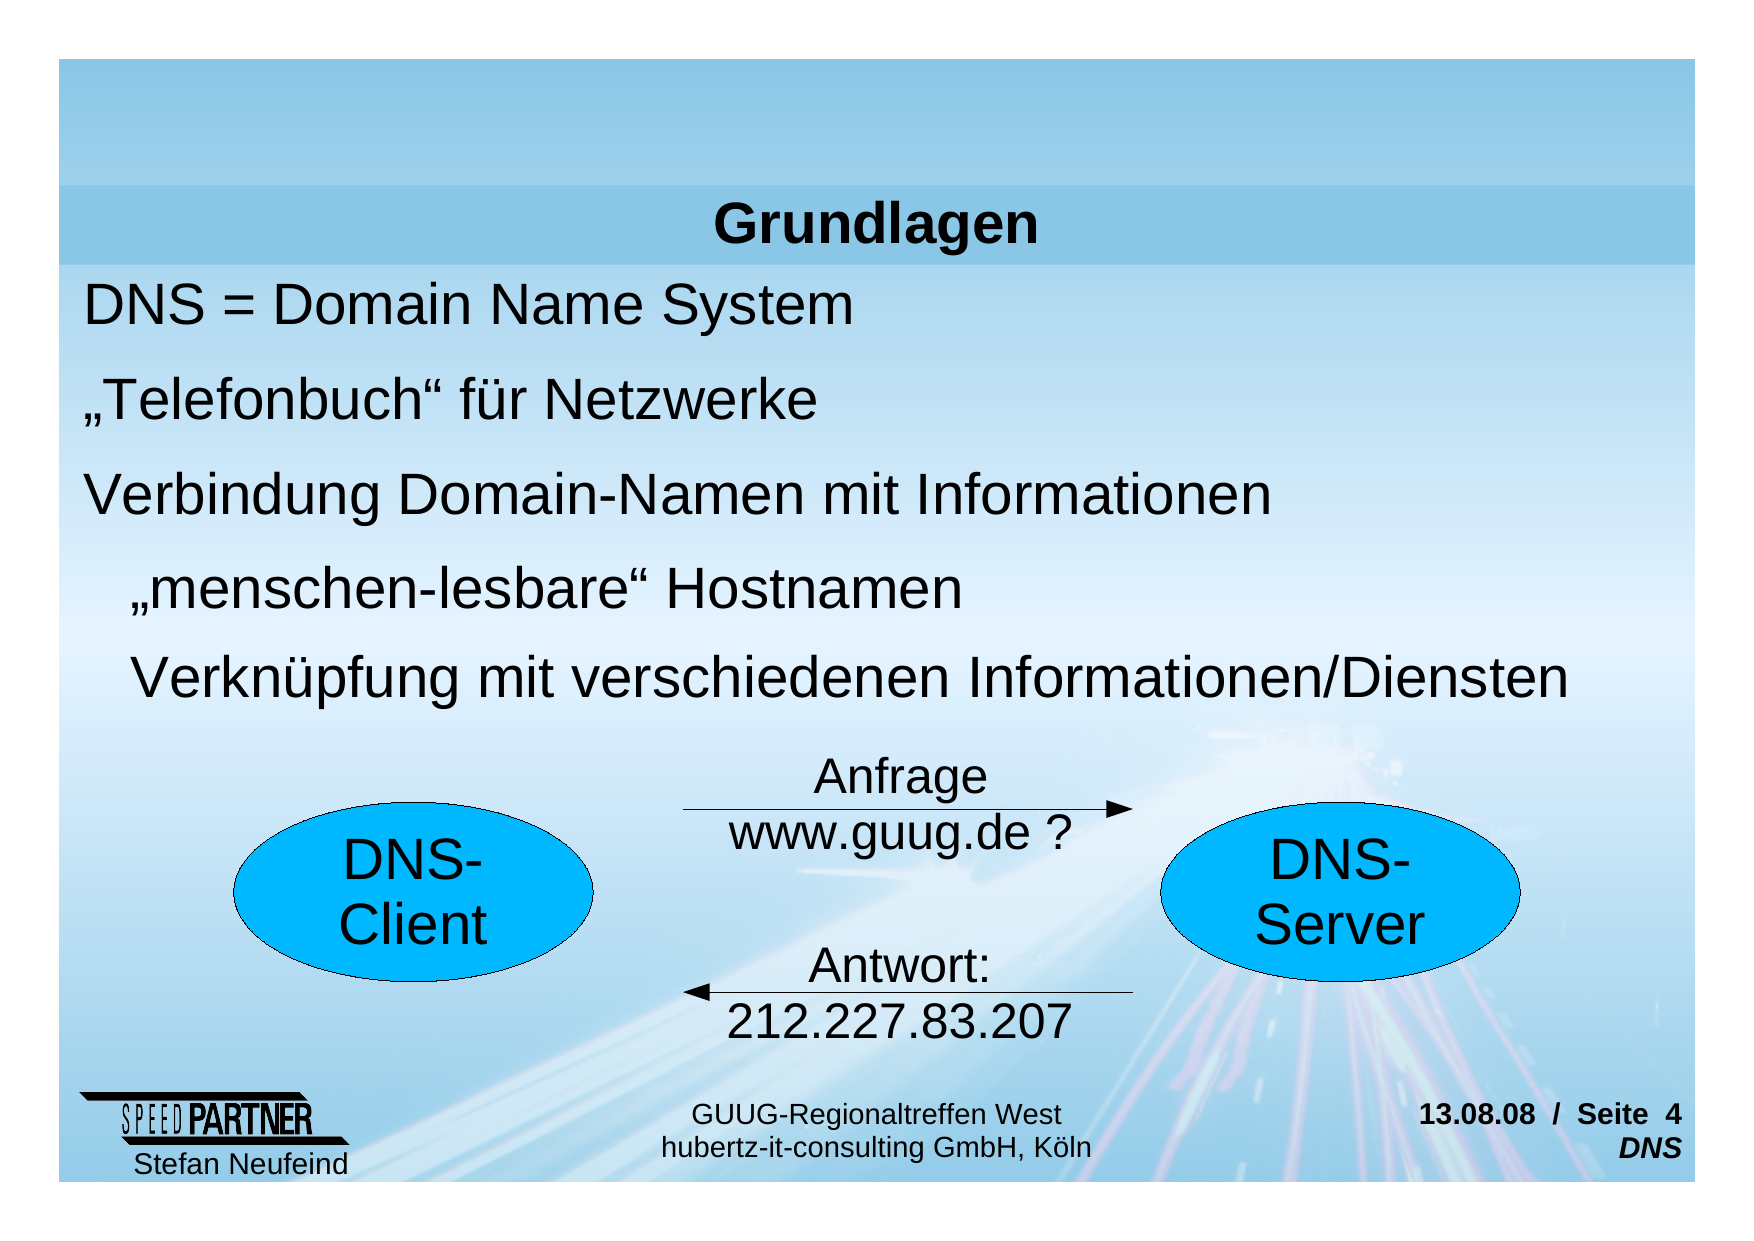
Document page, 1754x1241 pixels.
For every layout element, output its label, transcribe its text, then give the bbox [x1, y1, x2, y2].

picture [59, 59, 1695, 185]
text_box DNS- Server [1160, 802, 1521, 982]
title Grundlagen [59, 191, 1695, 257]
list DNS = Domain Name System „Telefonbuch“ für Netzwerke Verbindung Domain-Namen mit Informationen „menschen-lesbare“ Hostnamen Verknüpfung mit verschiedenen Informationen/Diensten [71, 272, 1695, 1055]
picture [59, 265, 1695, 1182]
text_box Anfrage www.guug.de ? [728, 748, 1073, 861]
text_box Antwort: 212.227.83.207 [726, 937, 1075, 1050]
text_box DNS- Client [233, 802, 594, 982]
